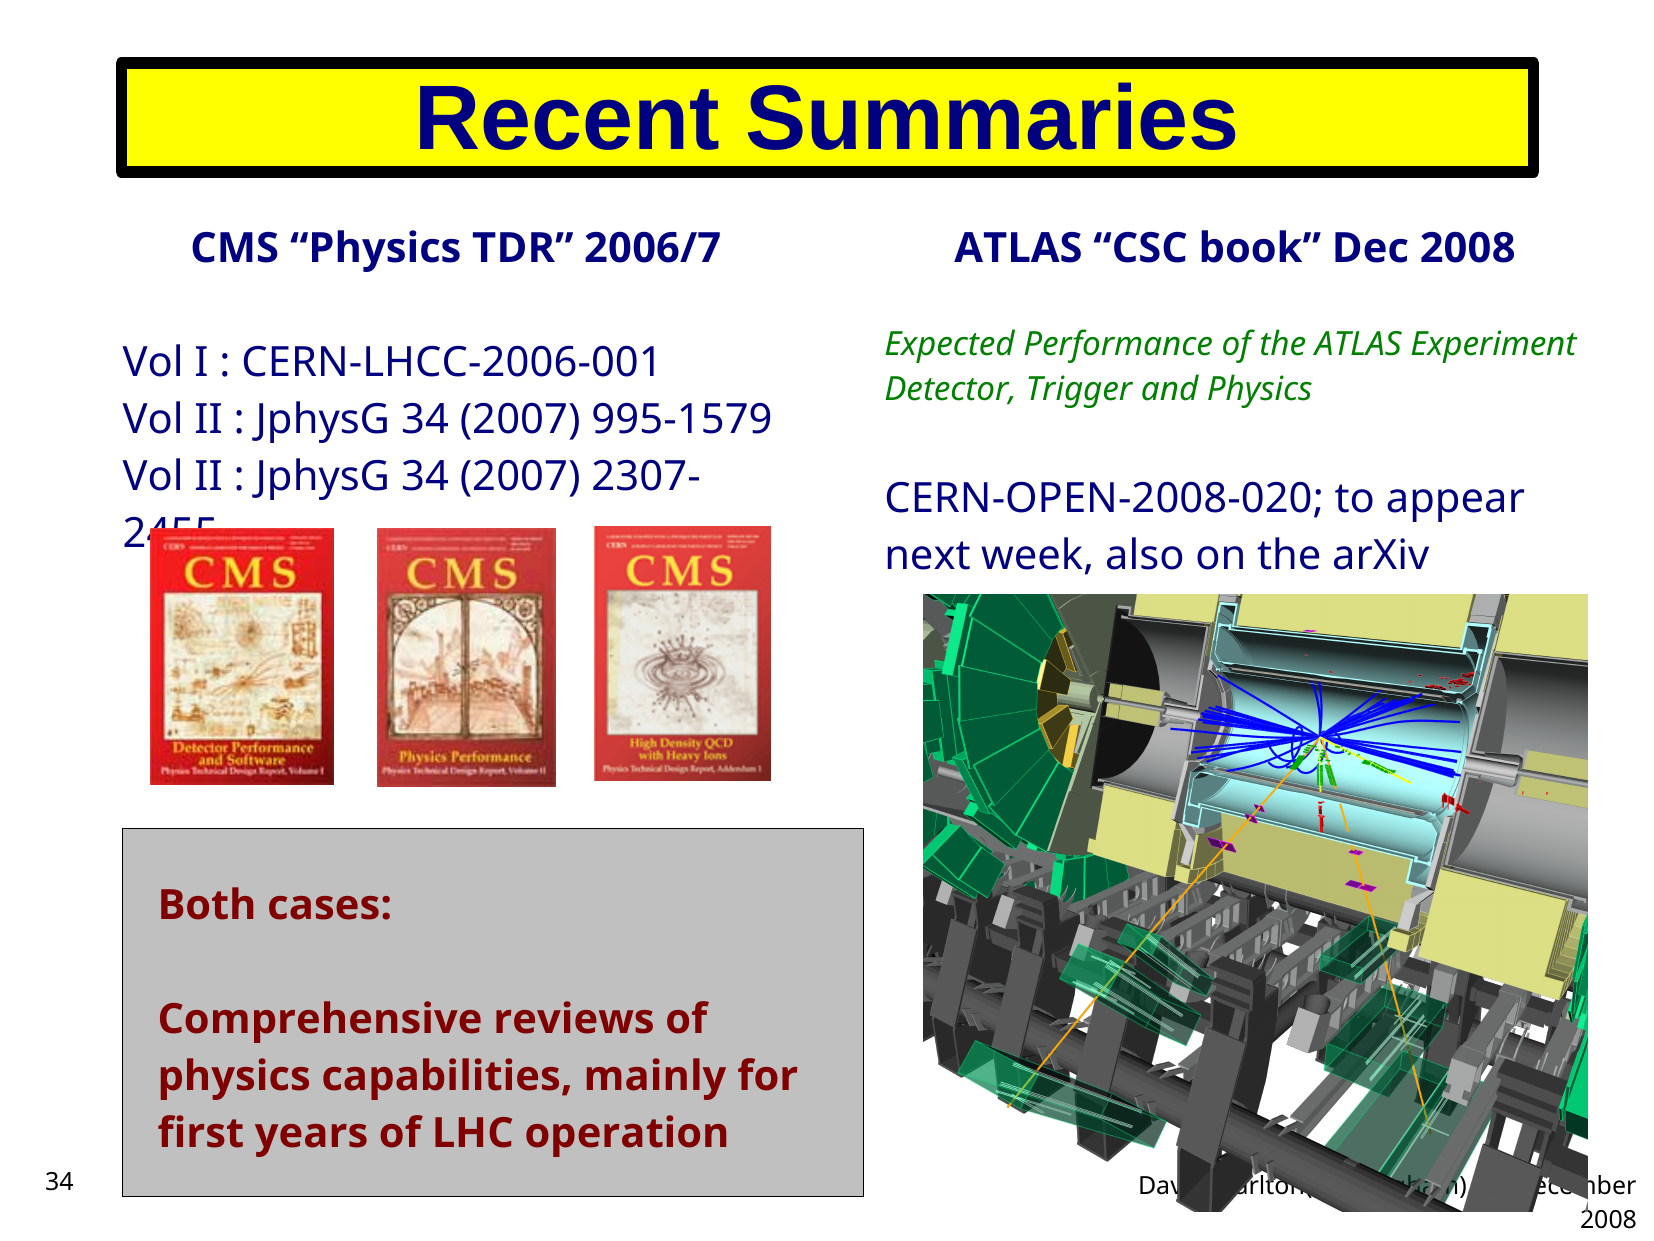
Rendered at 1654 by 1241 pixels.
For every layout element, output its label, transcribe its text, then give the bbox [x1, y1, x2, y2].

picture [150, 528, 334, 785]
text_box ATLAS “CSC book” Dec 2008 Expected Performance of the ATLAS Experiment Detector, Trigger and Physics CERN-OPEN-2008-020; to appear next week, also on the arXiv [884, 217, 1586, 593]
picture [923, 594, 1588, 1212]
text_box Both cases: Comprehensive reviews of physics capabilities, mainly for first years of LHC operation [157, 874, 843, 1151]
text_box [122, 828, 864, 1197]
title Recent Summaries [121, 63, 1534, 172]
picture [594, 526, 771, 781]
picture [377, 528, 556, 787]
text_box CMS “Physics TDR” 2006/7 Vol I : CERN-LHCC-2006-001 Vol II : JphysG 34 (2007) 995-1579 Vol II : JphysG 34 (2007) 2307-2455 [122, 217, 790, 461]
